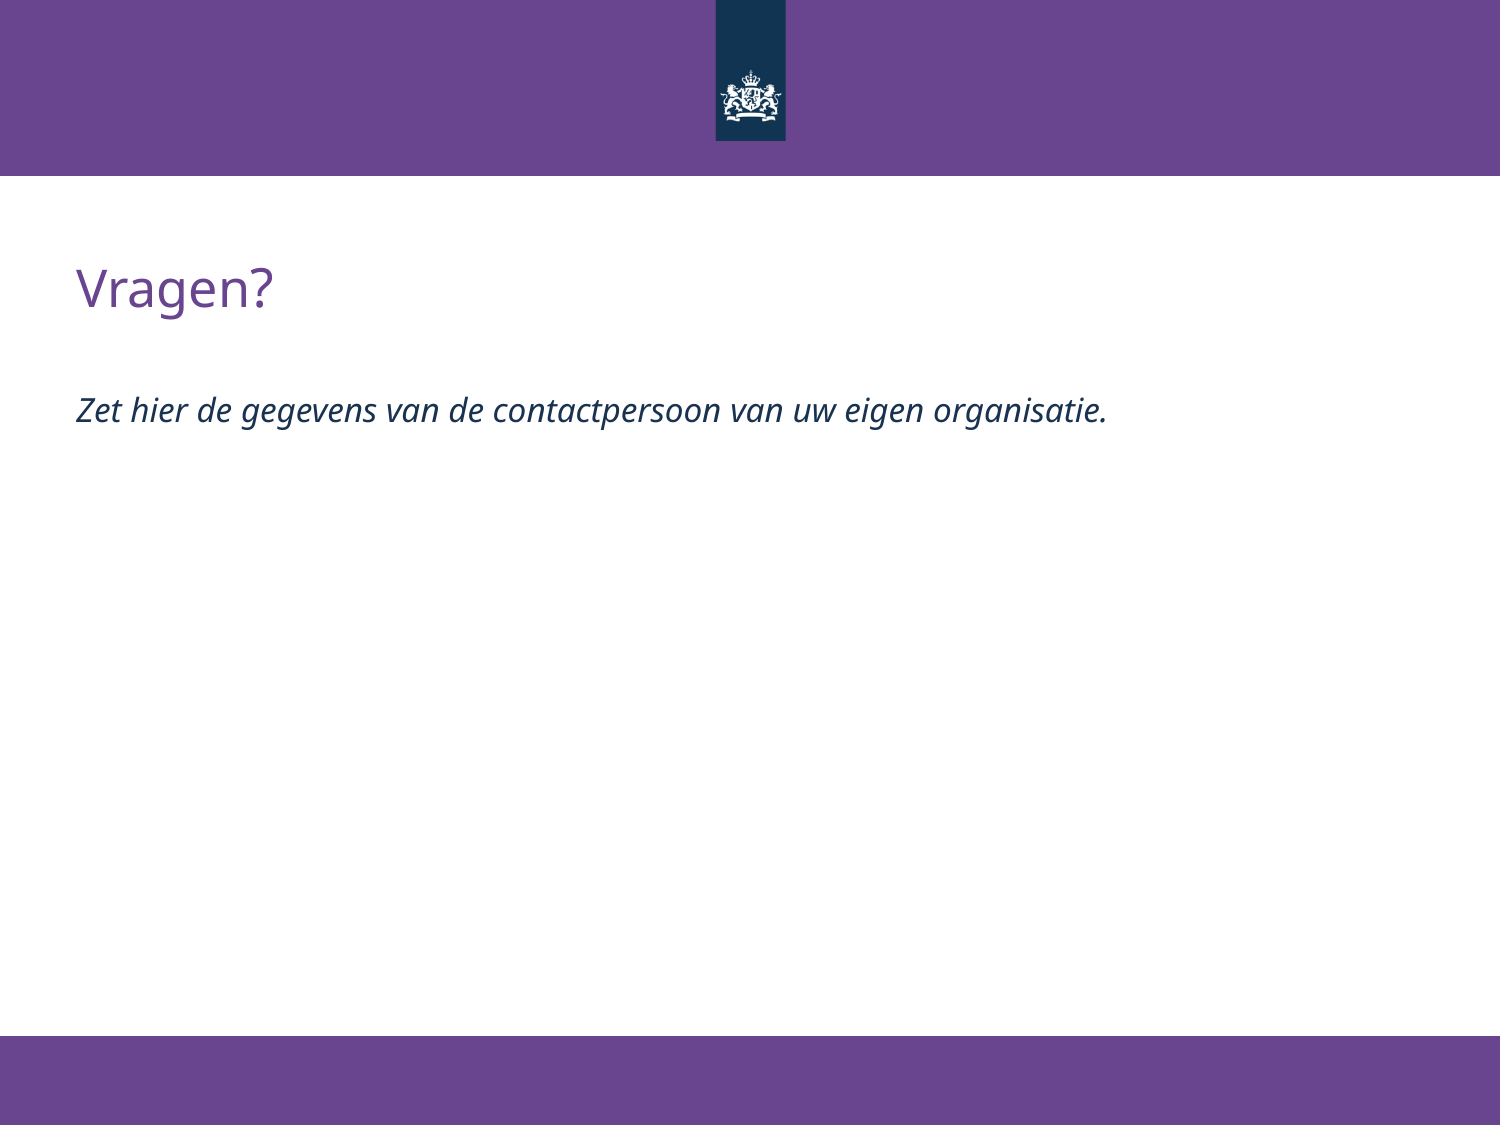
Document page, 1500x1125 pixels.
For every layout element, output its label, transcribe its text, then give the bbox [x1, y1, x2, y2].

list Zet hier de gegevens van de contactpersoon van uw eigen organisatie. [61, 382, 1412, 953]
title Vragen? [61, 245, 1412, 340]
